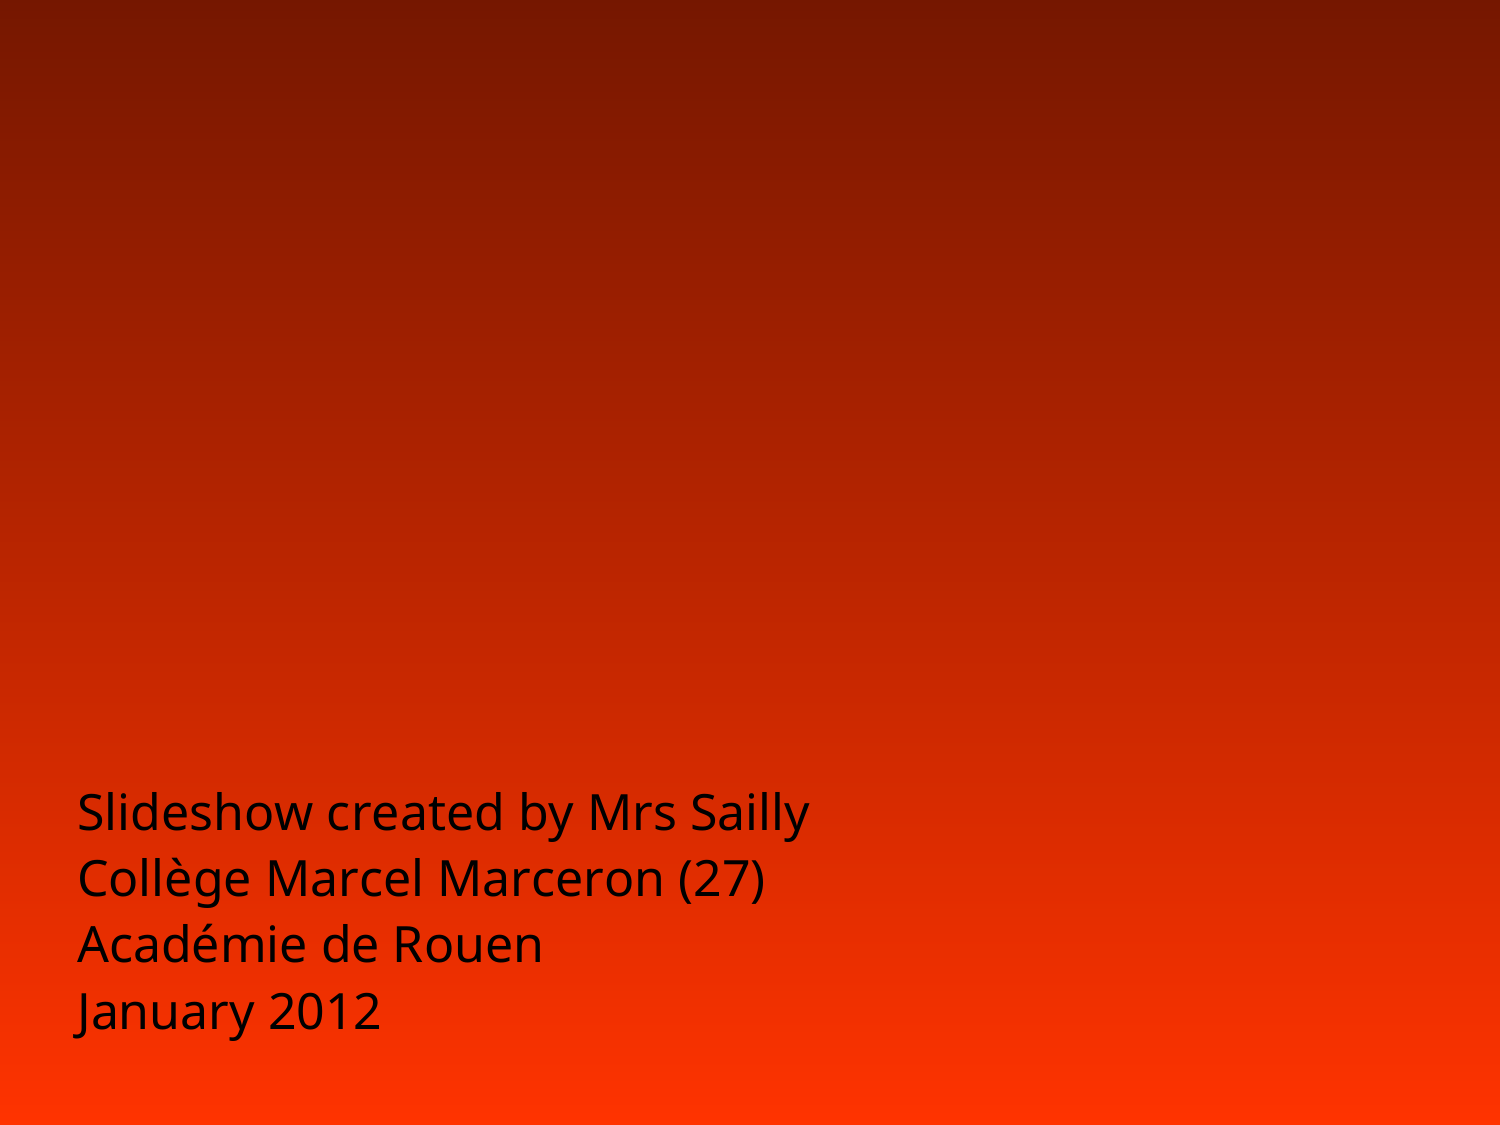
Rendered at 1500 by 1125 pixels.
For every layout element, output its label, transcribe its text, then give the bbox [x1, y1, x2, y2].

text_box Slideshow created by Mrs Sailly Collège Marcel Marceron (27) Académie de Rouen January 2012 [62, 779, 957, 1054]
